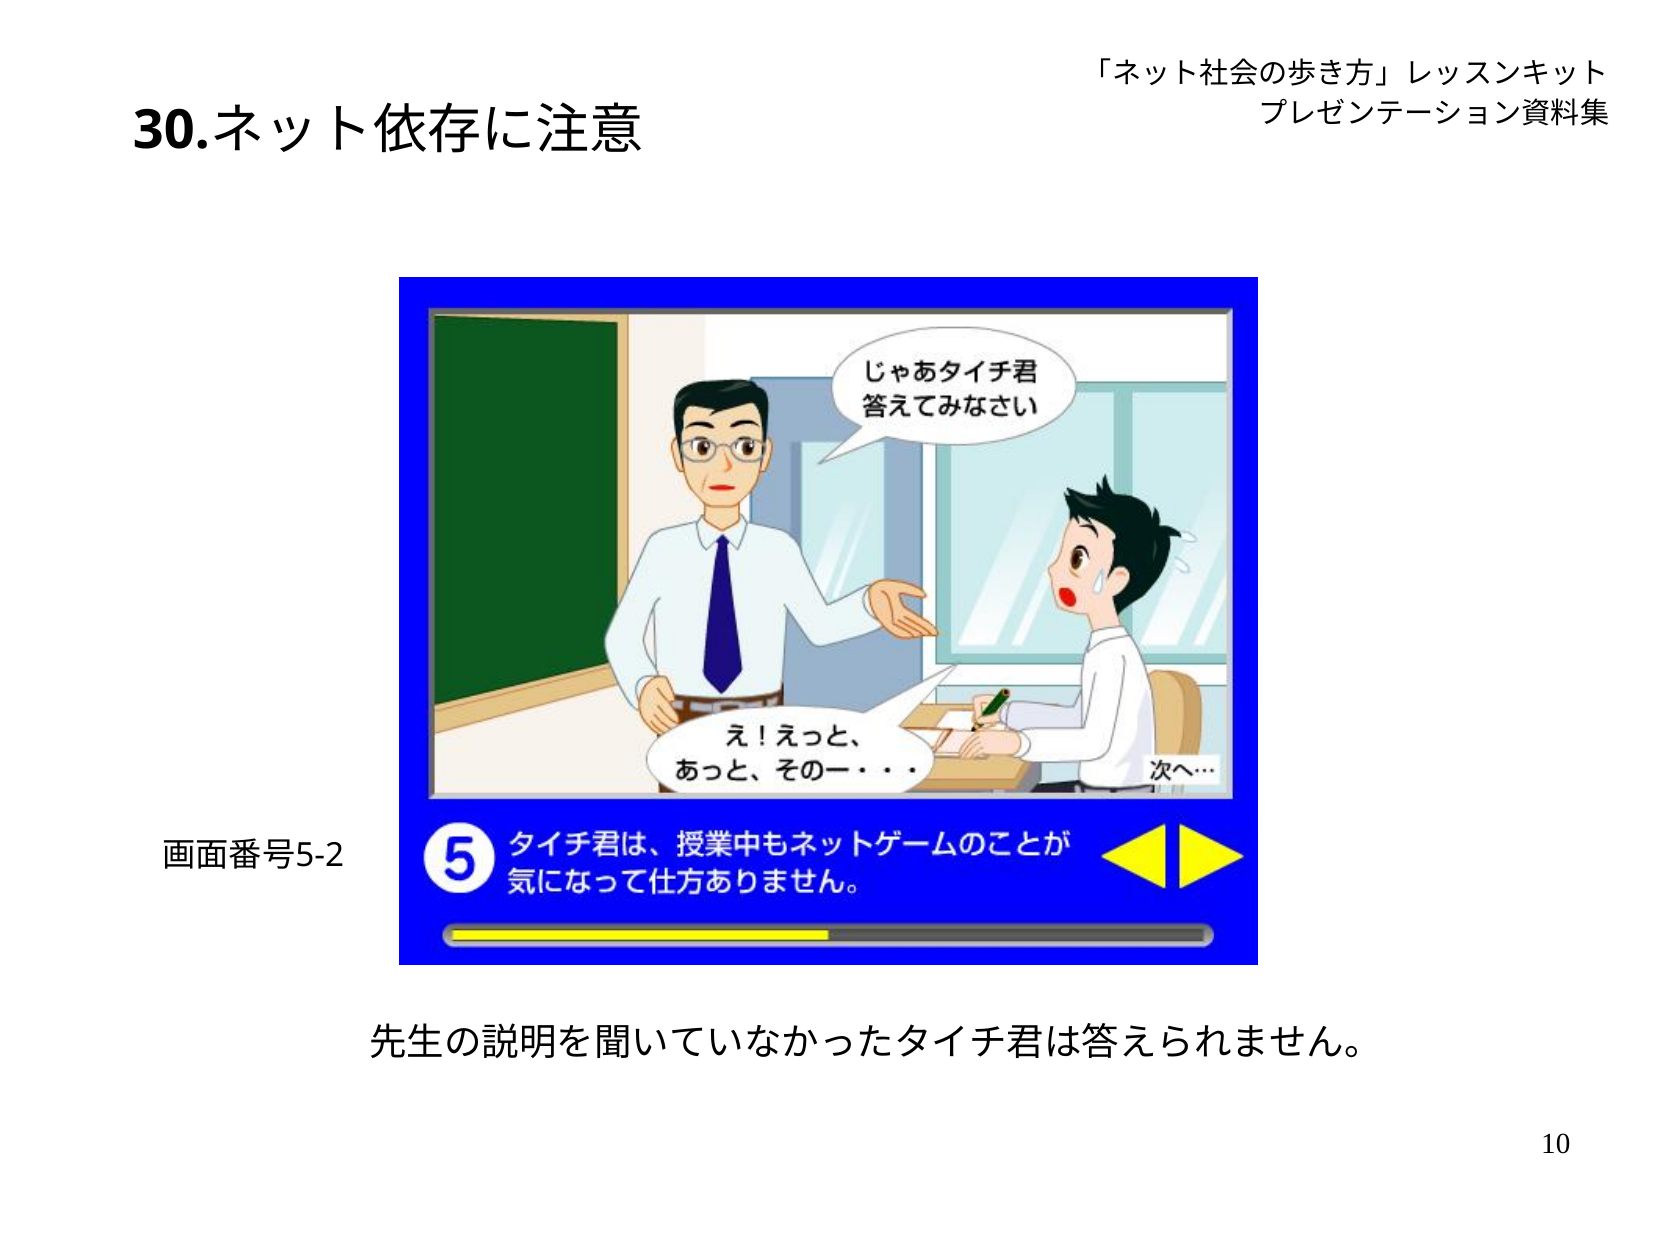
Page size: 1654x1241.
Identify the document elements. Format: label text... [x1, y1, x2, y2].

text_box 画面番号5-2 [147, 826, 384, 882]
text_box 先生の説明を聞いていなかったタイチ君は答えられません。 [354, 1004, 1418, 1074]
picture [399, 277, 1258, 965]
text_box 30.ネット依存に注意 [118, 88, 1093, 169]
text_box 「ネット社会の歩き方」レッスンキット プレゼンテーション資料集 [1062, 44, 1625, 139]
